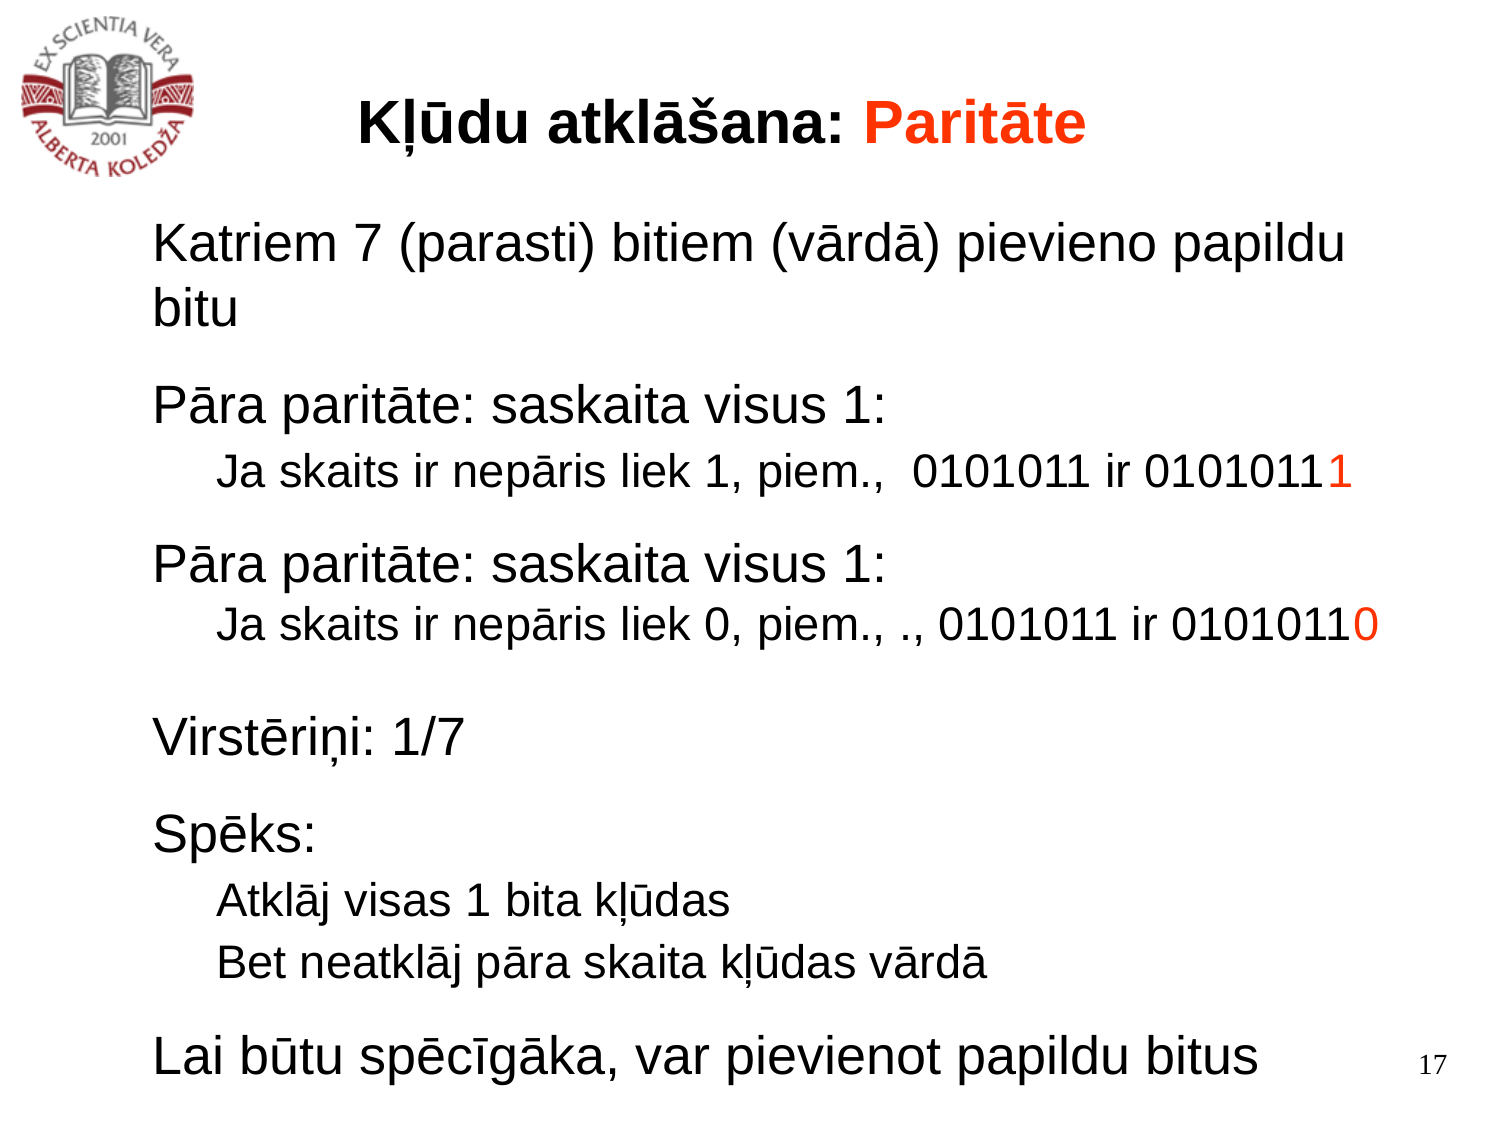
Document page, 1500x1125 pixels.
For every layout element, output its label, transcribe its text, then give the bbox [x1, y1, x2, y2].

picture [21, 16, 194, 177]
list Katriem 7 (parasti) bitiem (vārdā) pievieno papildu bitu Pāra paritāte: saskaita visus 1: Ja skaits ir nepāris liek 1, piem., 0101011 ir 01010111 Pāra paritāte: saskaita visus 1: Ja skaits ir nepāris liek 0, piem., ., 0101011 ir 01010110 Virstēriņi: 1/7 Spēks: Atklāj visas 1 bita kļūdas Bet neatklāj pāra skaita kļūdas vārdā Lai būtu spēcīgāka, var pievienot papildu bitus [74, 200, 1463, 1101]
title Kļūdu atklāšana: Paritāte [50, 62, 1374, 175]
